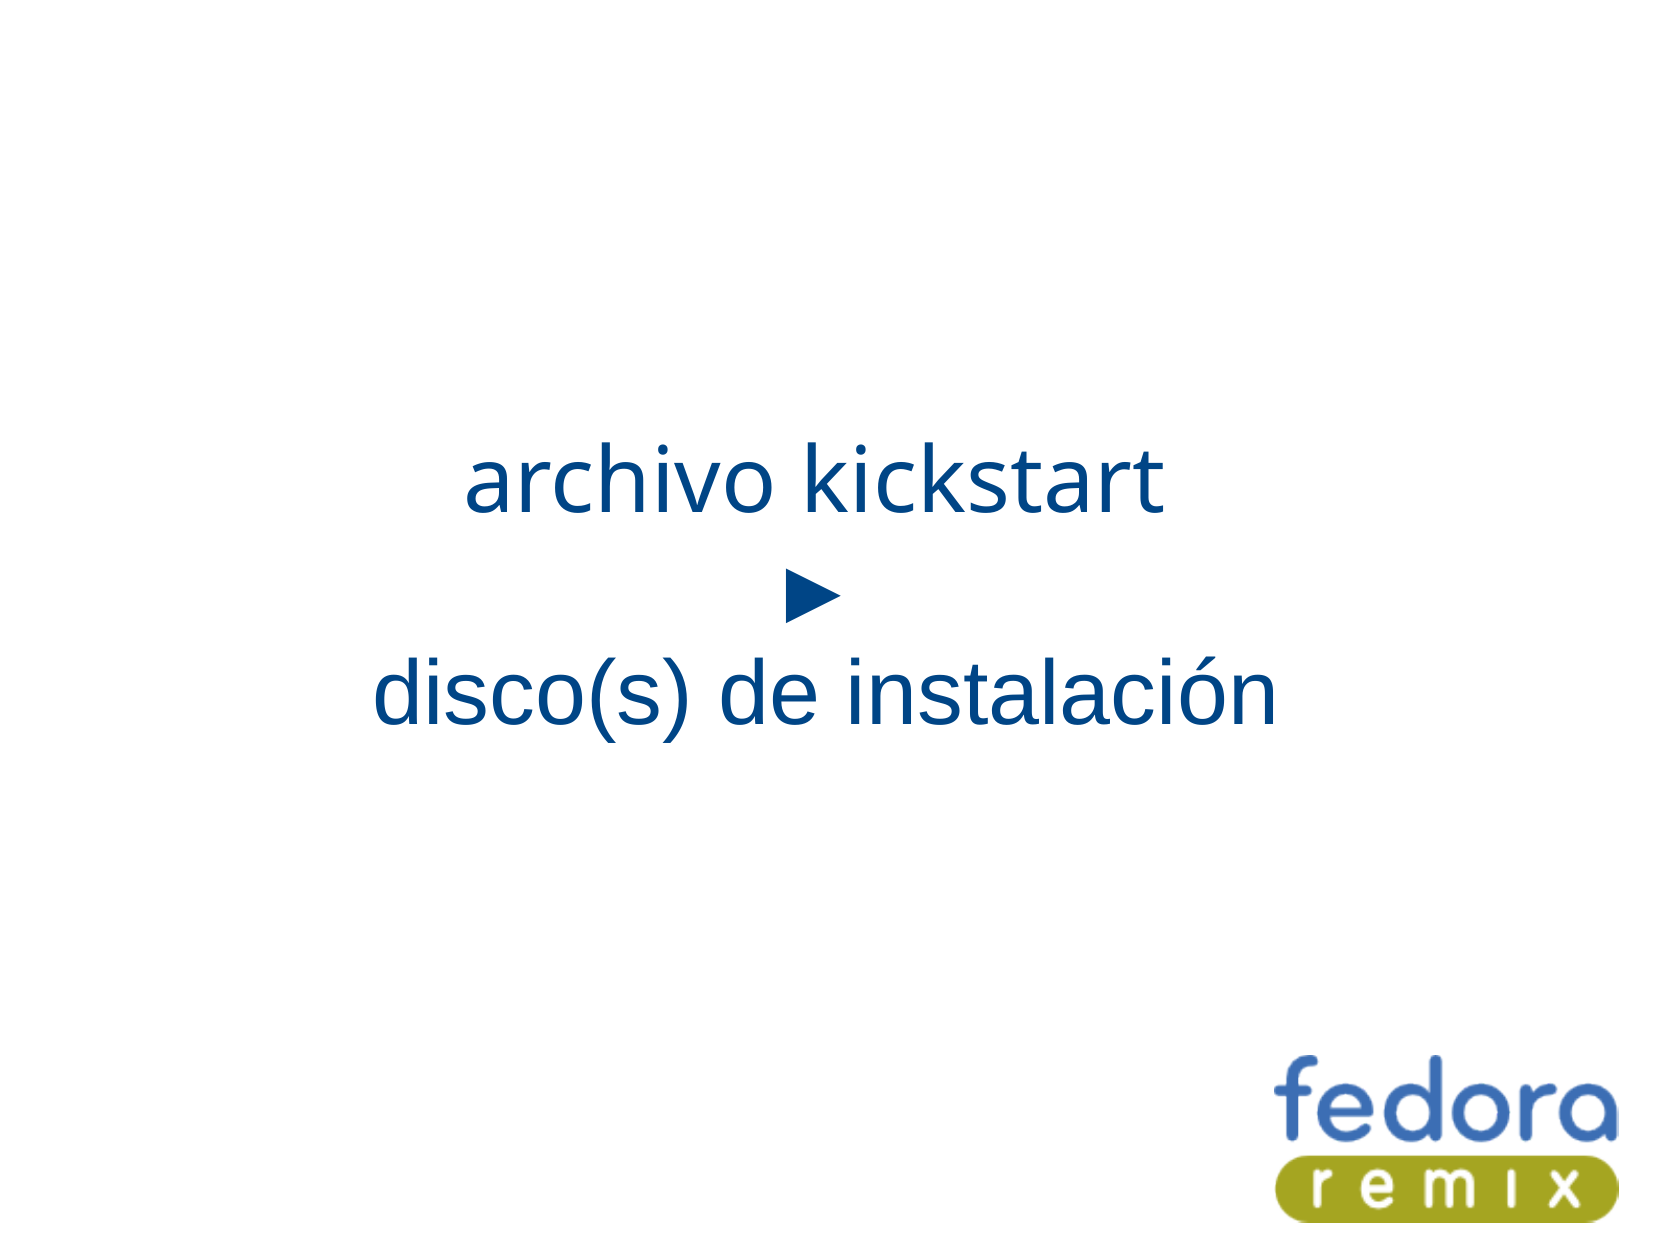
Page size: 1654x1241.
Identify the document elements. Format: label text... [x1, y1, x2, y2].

picture [1274, 1055, 1619, 1223]
title archivo kickstart ► disco(s) de instalación [82, 56, 1571, 1102]
